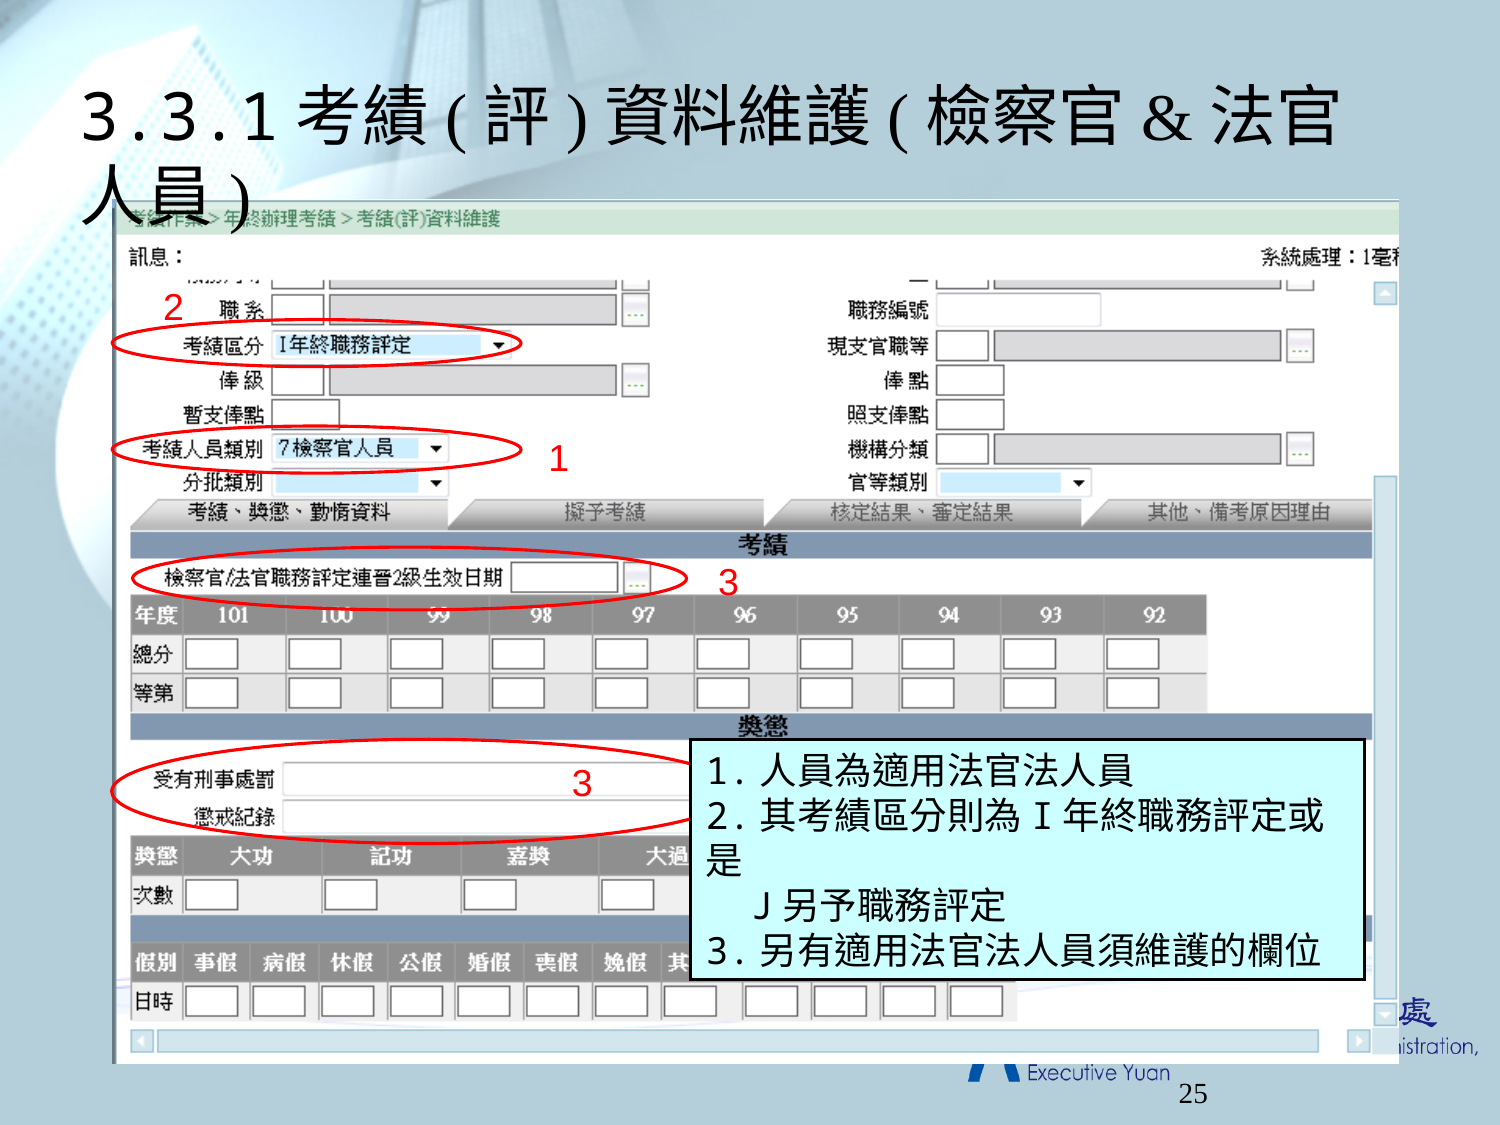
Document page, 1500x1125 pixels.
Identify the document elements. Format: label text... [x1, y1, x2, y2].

text_box [1163, 1066, 1477, 1125]
text_box 3 [704, 557, 753, 603]
text_box 1 [534, 433, 583, 479]
text_box 3 [558, 759, 607, 805]
picture [115, 428, 519, 471]
text_box 1.人員為適用法官法人員 2.其考績區分則為I年終職務評定或是 J另予職務評定 3.另有適用法官法人員須維護的欄位 [690, 739, 1365, 937]
picture [114, 741, 689, 841]
picture [115, 322, 519, 365]
text_box 2 [149, 283, 198, 329]
text_box 3.3.1考績(評)資料維護(檢察官&法官人員) [65, 66, 1364, 179]
picture [161, 206, 198, 210]
picture [112, 199, 1399, 1064]
